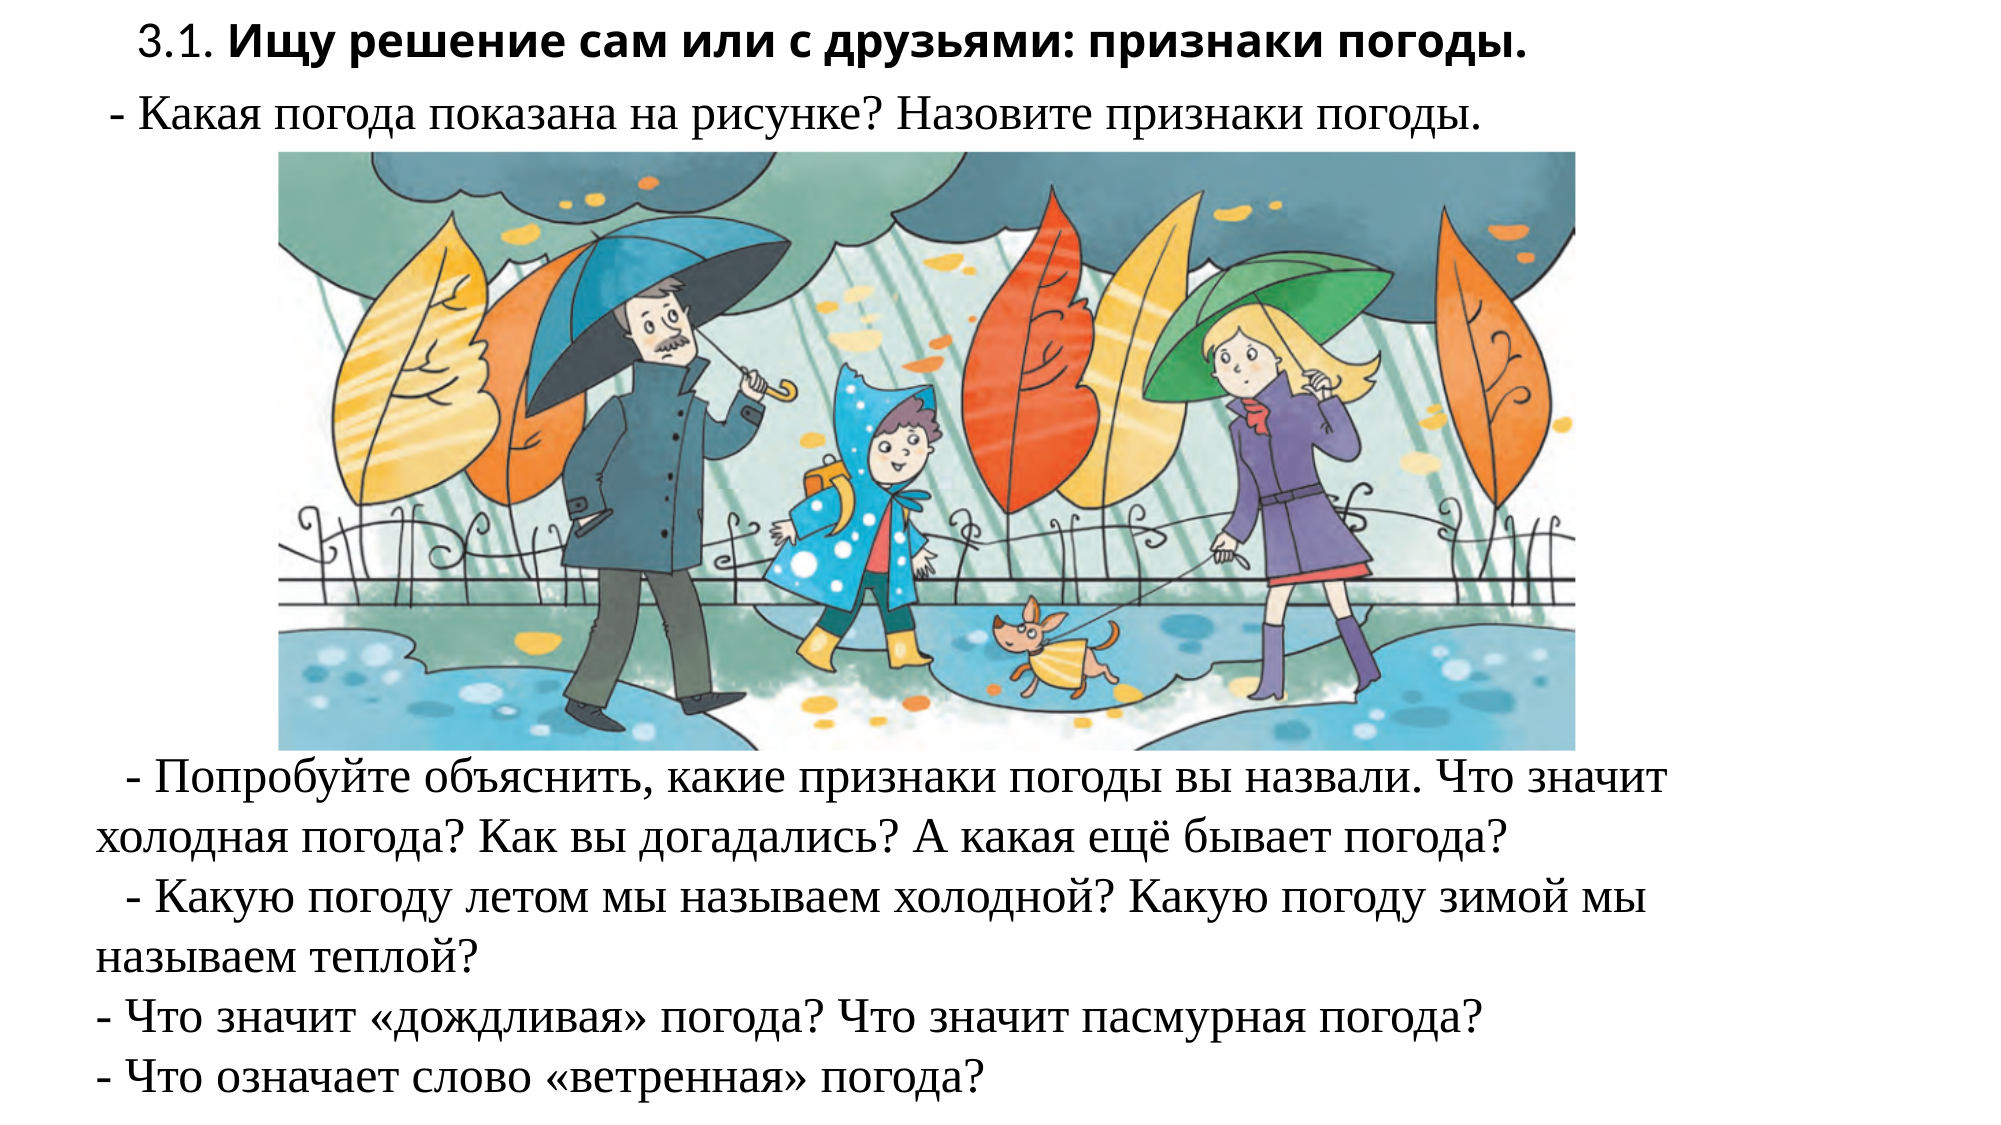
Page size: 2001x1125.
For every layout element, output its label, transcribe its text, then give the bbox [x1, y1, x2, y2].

text_box - Попробуйте объяснить, какие признаки погоды вы назвали. Что значит холодная погода? Как вы догадались? А какая ещё бывает погода? - Какую погоду летом мы называем холодной? Какую погоду зимой мы называем теплой? - Что значит «дождливая» погода? Что значит пасмурная погода? - Что означает слово «ветренная» погода? [81, 735, 1806, 1110]
list - Какая погода показана на рисунке? Назовите признаки погоды. [93, 79, 1614, 166]
picture [269, 148, 1581, 735]
title 3.1. Ищу решение сам или с друзьями: признаки погоды. [121, 5, 1847, 77]
